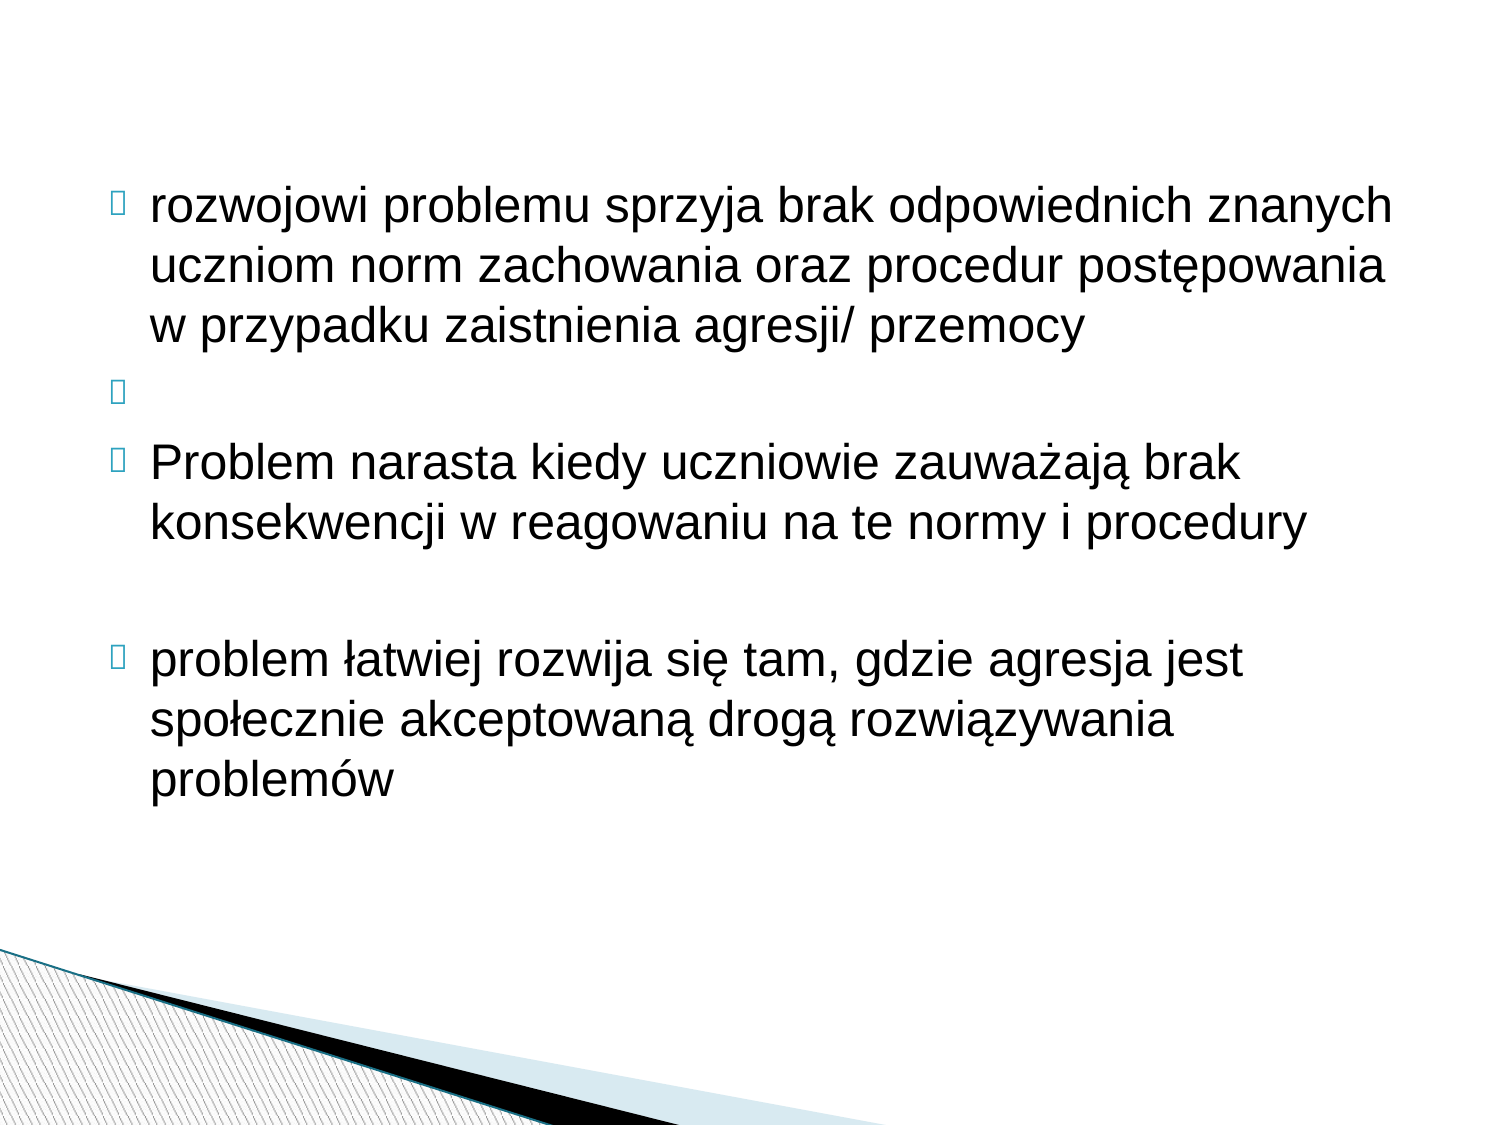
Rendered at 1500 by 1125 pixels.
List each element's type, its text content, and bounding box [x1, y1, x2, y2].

list rozwojowi problemu sprzyja brak odpowiednich znanych uczniom norm zachowania oraz procedur postępowania w przypadku zaistnienia agresji/ przemocy Problem narasta kiedy uczniowie zauważają brak konsekwencji w reagowaniu na te normy i procedury problem łatwiej rozwija się tam, gdzie agresja jest społecznie akceptowaną drogą rozwiązywania problemów [75, 165, 1425, 931]
picture [0, 952, 543, 1125]
